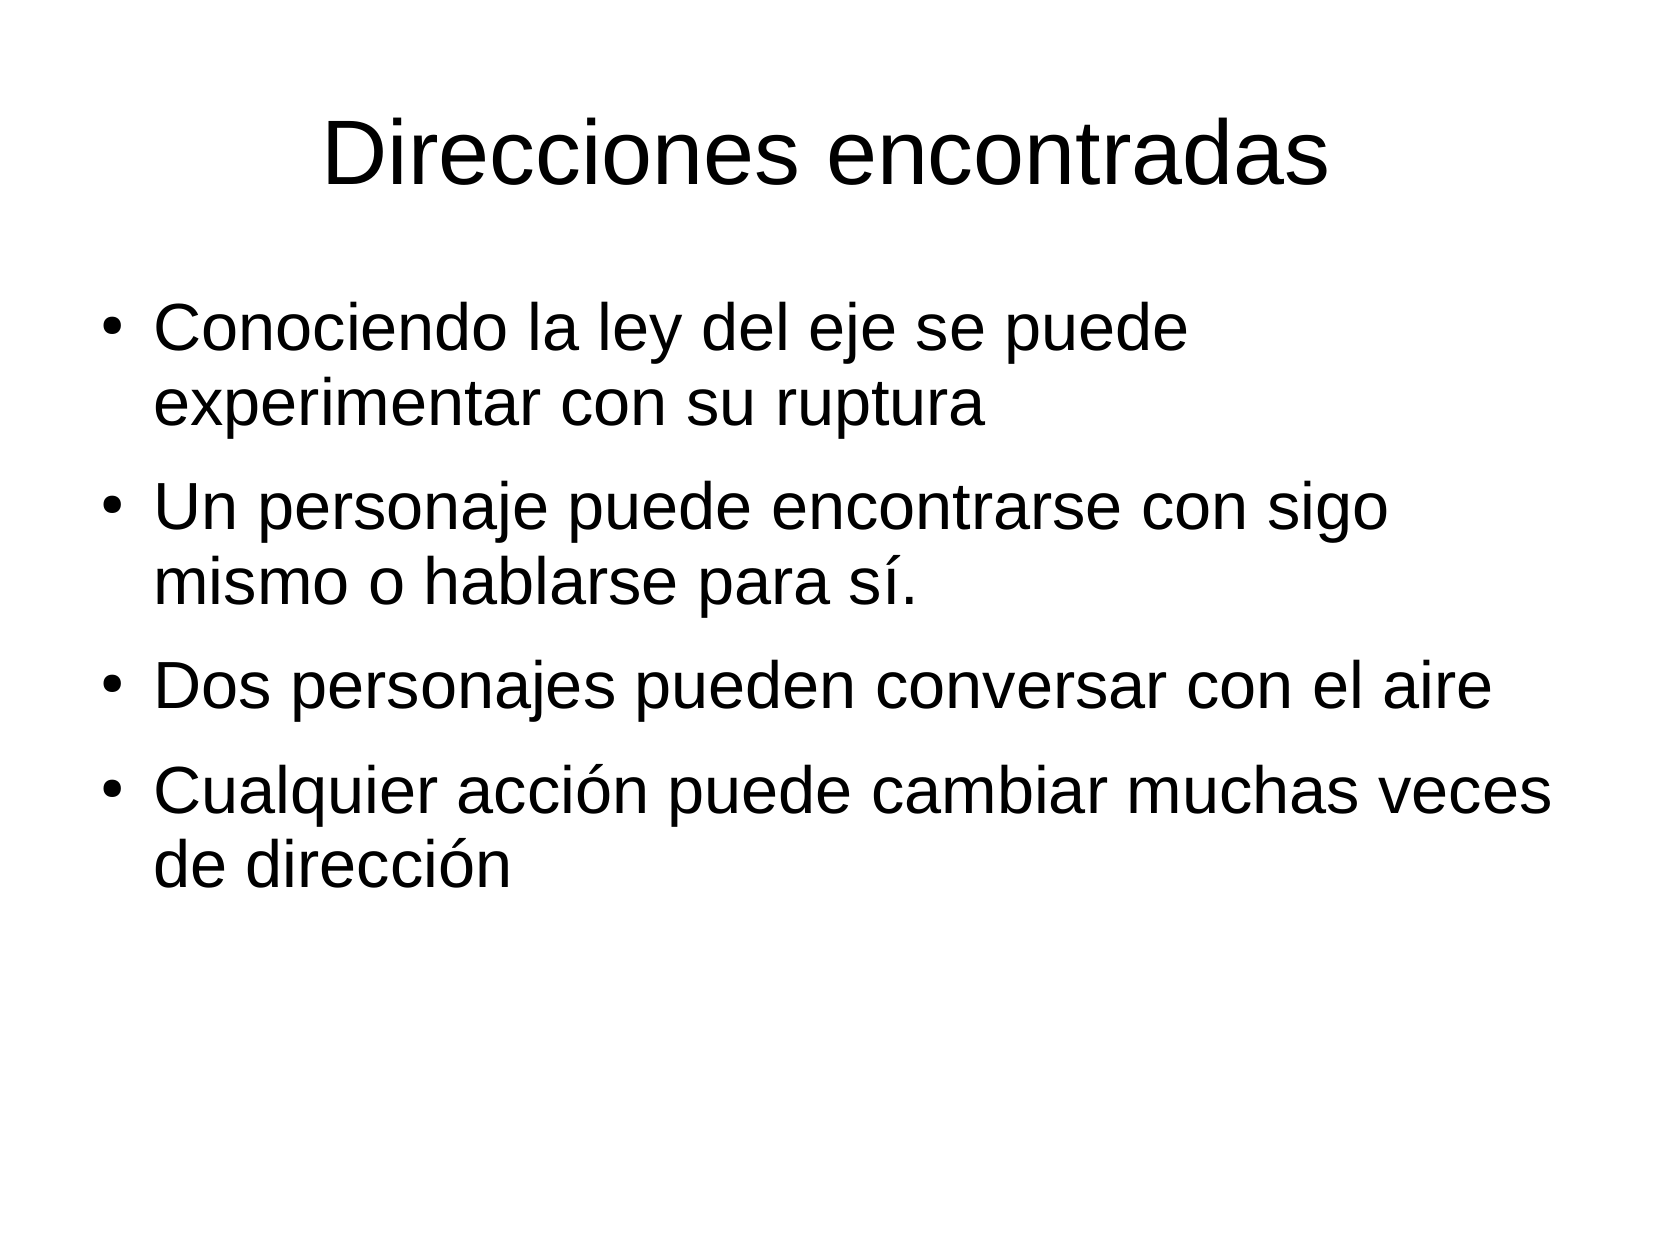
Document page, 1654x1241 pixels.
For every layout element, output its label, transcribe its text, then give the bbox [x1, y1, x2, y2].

title Direcciones encontradas [82, 49, 1571, 257]
list Conociendo la ley del eje se puede experimentar con su ruptura Un personaje puede encontrarse con sigo mismo o hablarse para sí. Dos personajes pueden conversar con el aire Cualquier acción puede cambiar muchas veces de dirección [82, 290, 1571, 1010]
